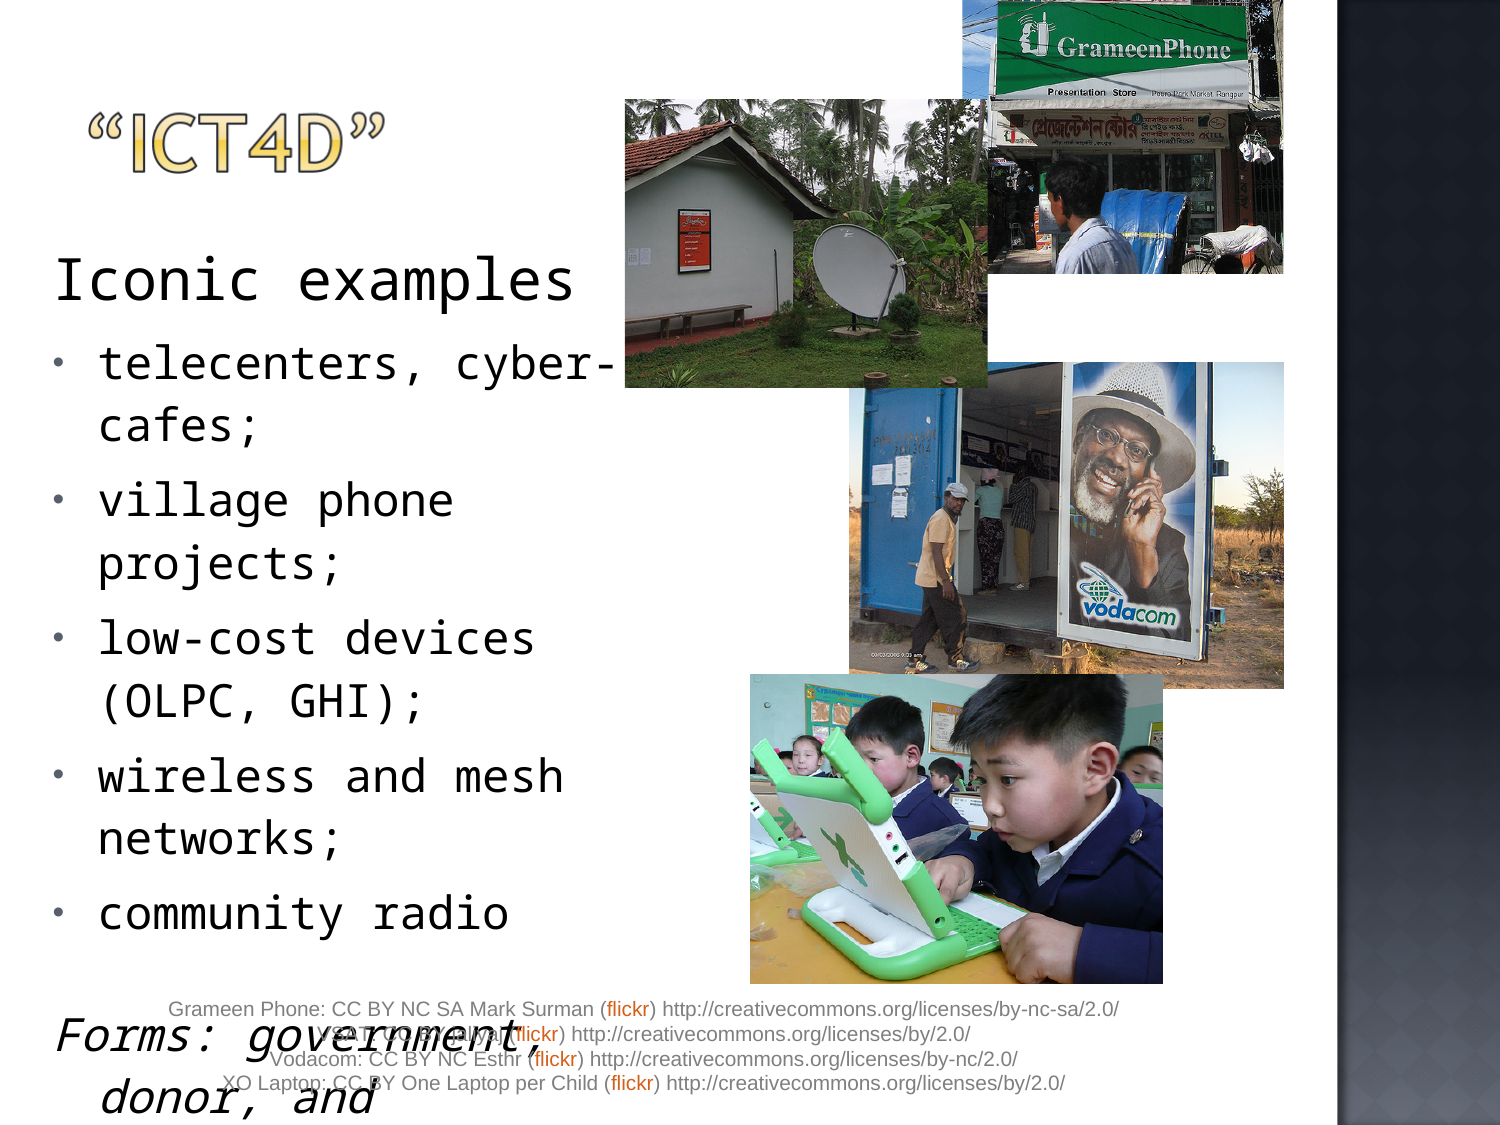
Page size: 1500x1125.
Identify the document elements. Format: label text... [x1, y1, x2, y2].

text_box [73, 0, 962, 187]
text_box Grameen Phone: CC BY NC SA Mark Surman (flickr) http://creativecommons.org/licenses/by-nc-sa/2.0/ VSAT: CC BY jaliyaj (flickr) http://creativecommons.org/licenses/by/2.0/ Vodacom: CC BY NC Esthr (flickr) http://creativecommons.org/licenses/by-nc/2.0/ XO Laptop: CC BY One Laptop per Child (flickr) http://creativecommons.org/licenses/by/2.0/ [75, 987, 1213, 1103]
picture [1337, 0, 1500, 1125]
picture [624, 0, 1284, 984]
list Iconic examples telecenters, cyber-cafes; village phone projects; low-cost devices (OLPC, GHI); wireless and mesh networks; community radio Forms: government, donor, and entrepreneurially (BOP, social entrepreneurship, strategically) driven… [37, 187, 738, 1030]
